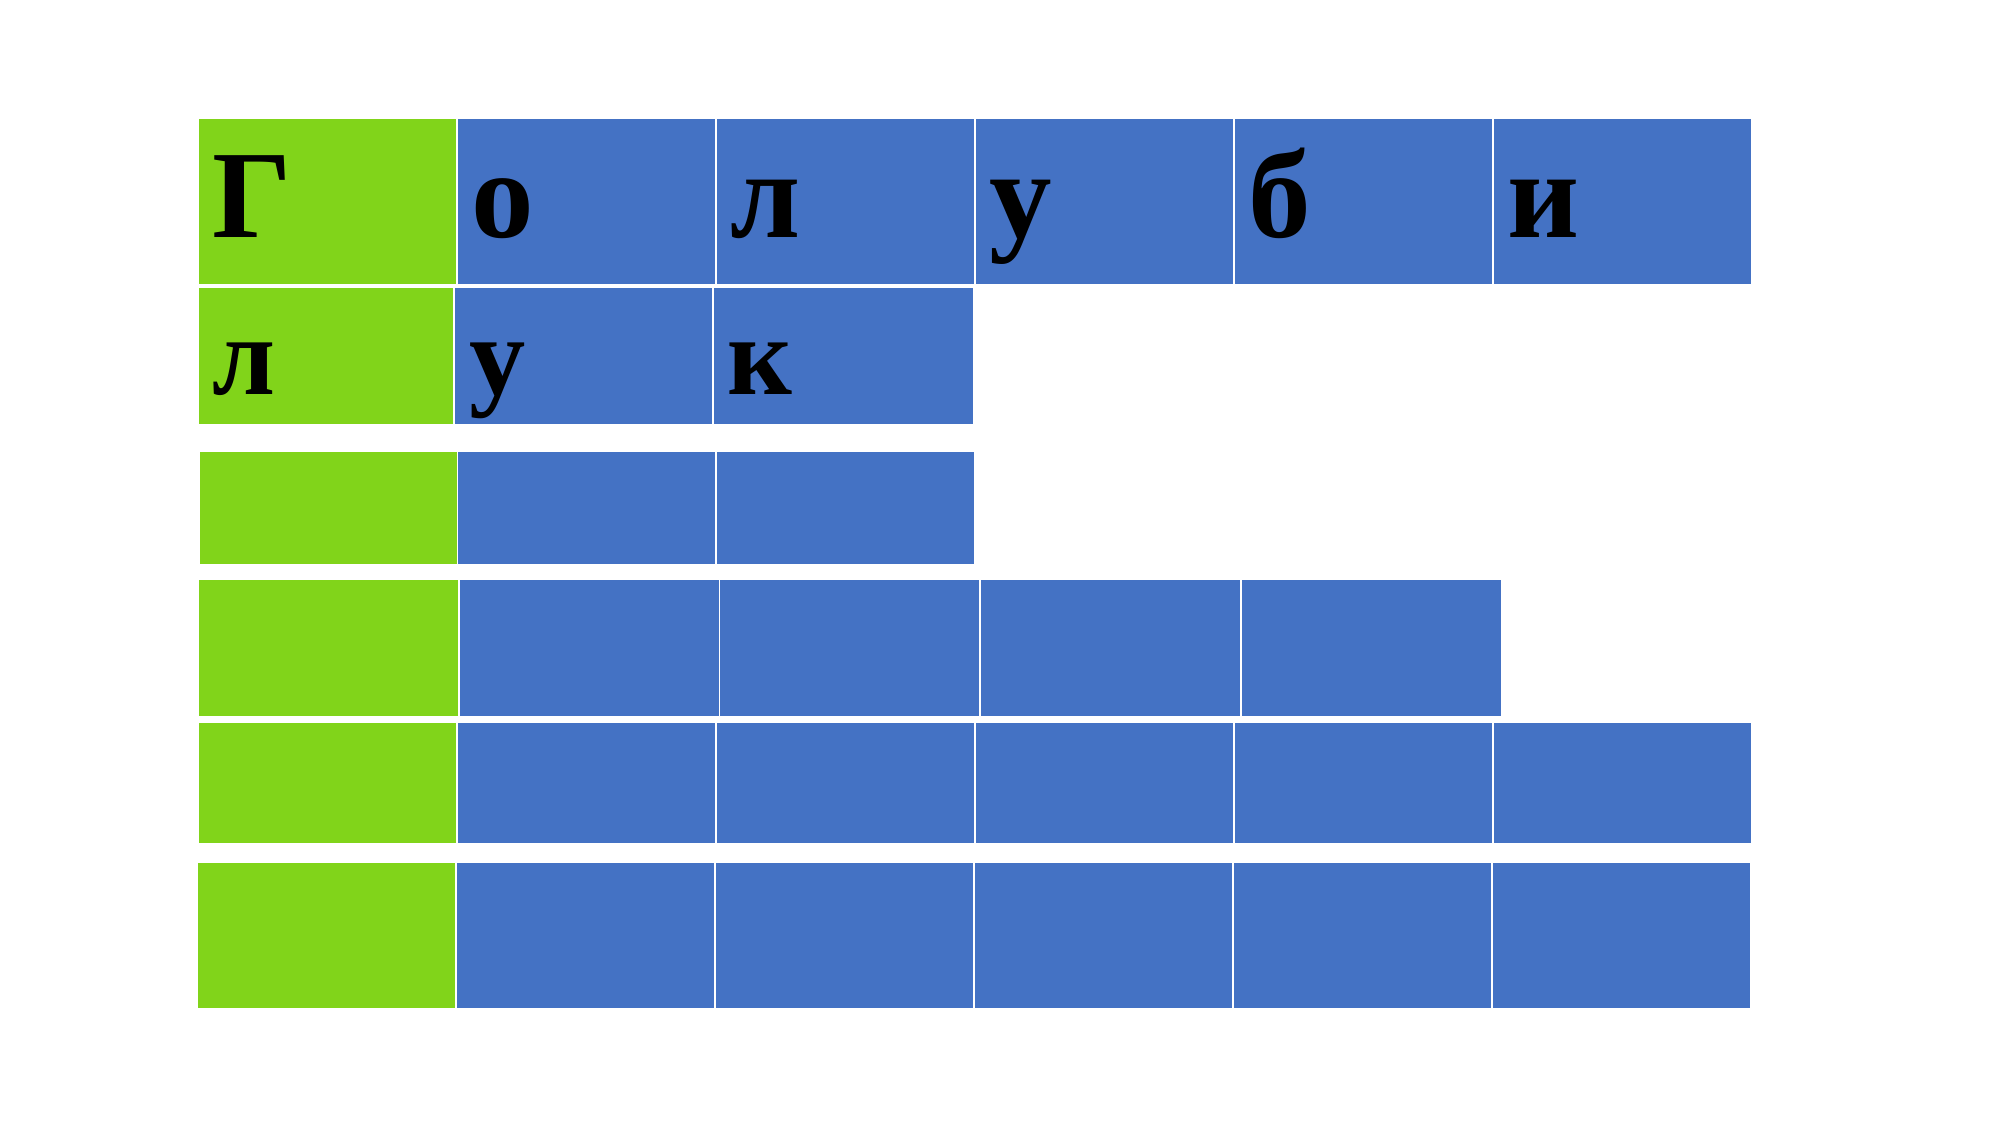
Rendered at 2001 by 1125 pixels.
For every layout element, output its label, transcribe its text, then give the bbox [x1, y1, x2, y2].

table_header л [199, 288, 453, 424]
table_header [458, 452, 715, 564]
table_header [457, 863, 714, 1008]
table_header Г [199, 119, 456, 284]
table_header [1242, 580, 1501, 716]
table_header [1234, 863, 1491, 1008]
table_header [981, 580, 1240, 716]
table_header [199, 580, 458, 716]
table_header у [976, 119, 1233, 284]
table_header у [455, 288, 712, 424]
table_header [200, 452, 457, 564]
table_header [199, 723, 456, 843]
table_header о [458, 119, 715, 284]
table_header и [1494, 119, 1751, 284]
table_header [720, 580, 979, 716]
table_header [975, 863, 1232, 1008]
table_header [1494, 723, 1751, 843]
table_header [458, 723, 715, 843]
table_header [1235, 723, 1492, 843]
table_header [976, 723, 1233, 843]
table_header л [717, 119, 974, 284]
table_header [460, 580, 719, 716]
table_header [717, 452, 974, 564]
table_header б [1235, 119, 1492, 284]
table_header [198, 863, 455, 1008]
table_header [1493, 863, 1750, 1008]
table_header [717, 723, 974, 843]
table_header к [714, 288, 973, 424]
table_header [716, 863, 973, 1008]
